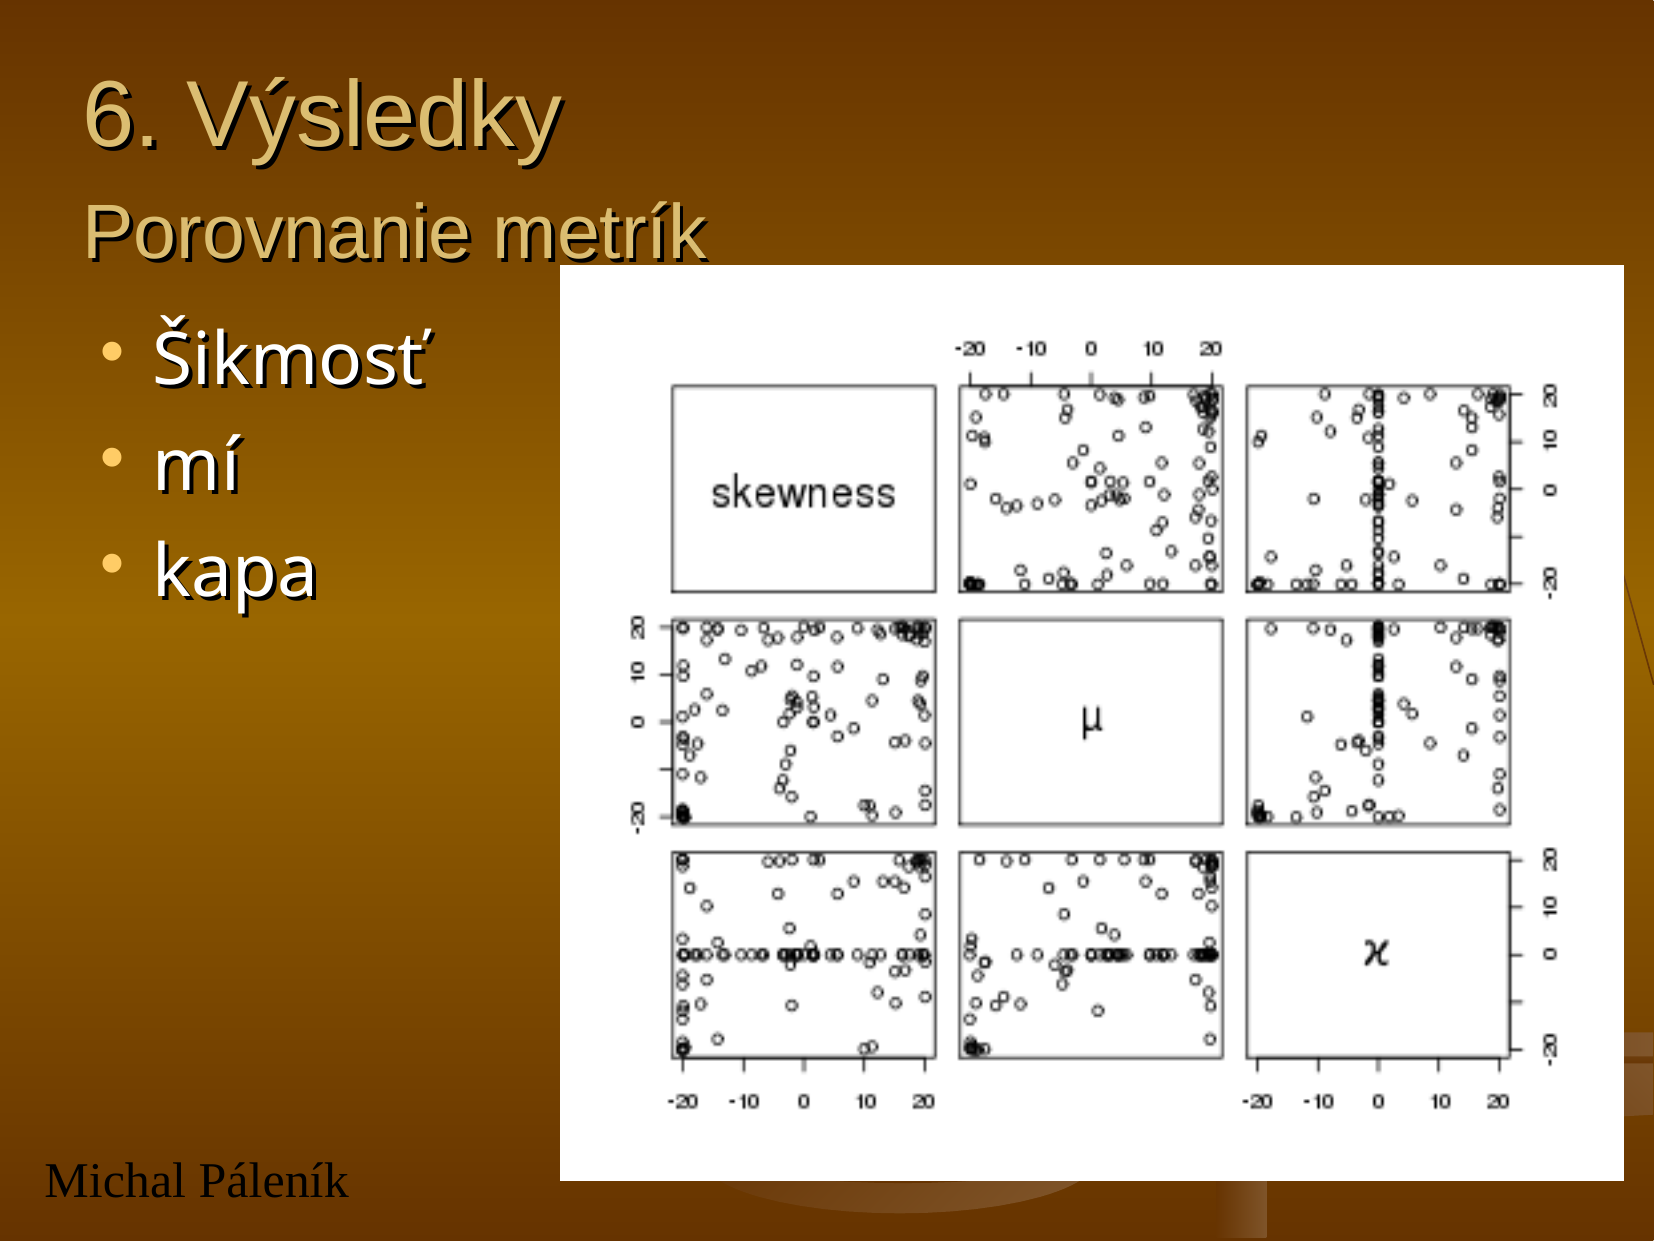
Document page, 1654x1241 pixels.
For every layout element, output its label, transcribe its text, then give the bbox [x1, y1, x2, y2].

picture [560, 265, 1624, 1181]
title 6. Výsledky Porovnanie metrík [82, 29, 1572, 278]
list Šikmosť mí kapa [82, 289, 560, 1095]
